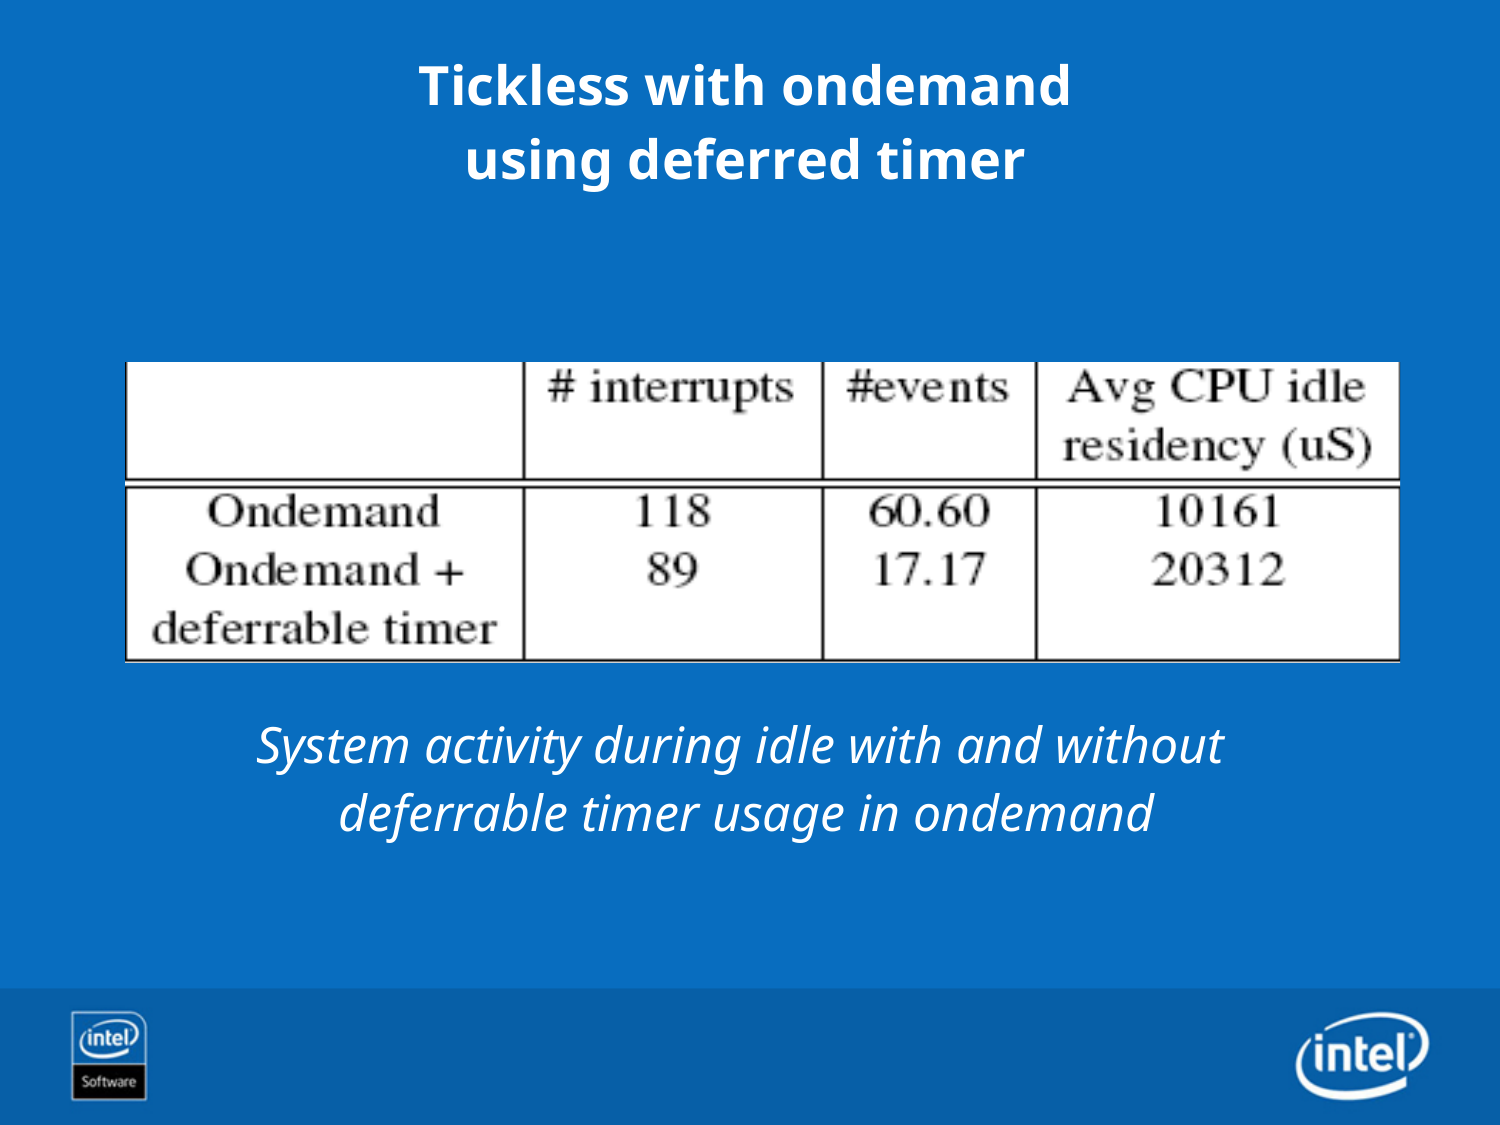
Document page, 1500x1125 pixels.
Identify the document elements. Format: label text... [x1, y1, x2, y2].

picture [0, 0, 1500, 1125]
title Tickless with ondemand using deferred timer [70, 47, 1422, 194]
text_box System activity during idle with and without deferrable timer usage in ondemand [241, 702, 1253, 855]
